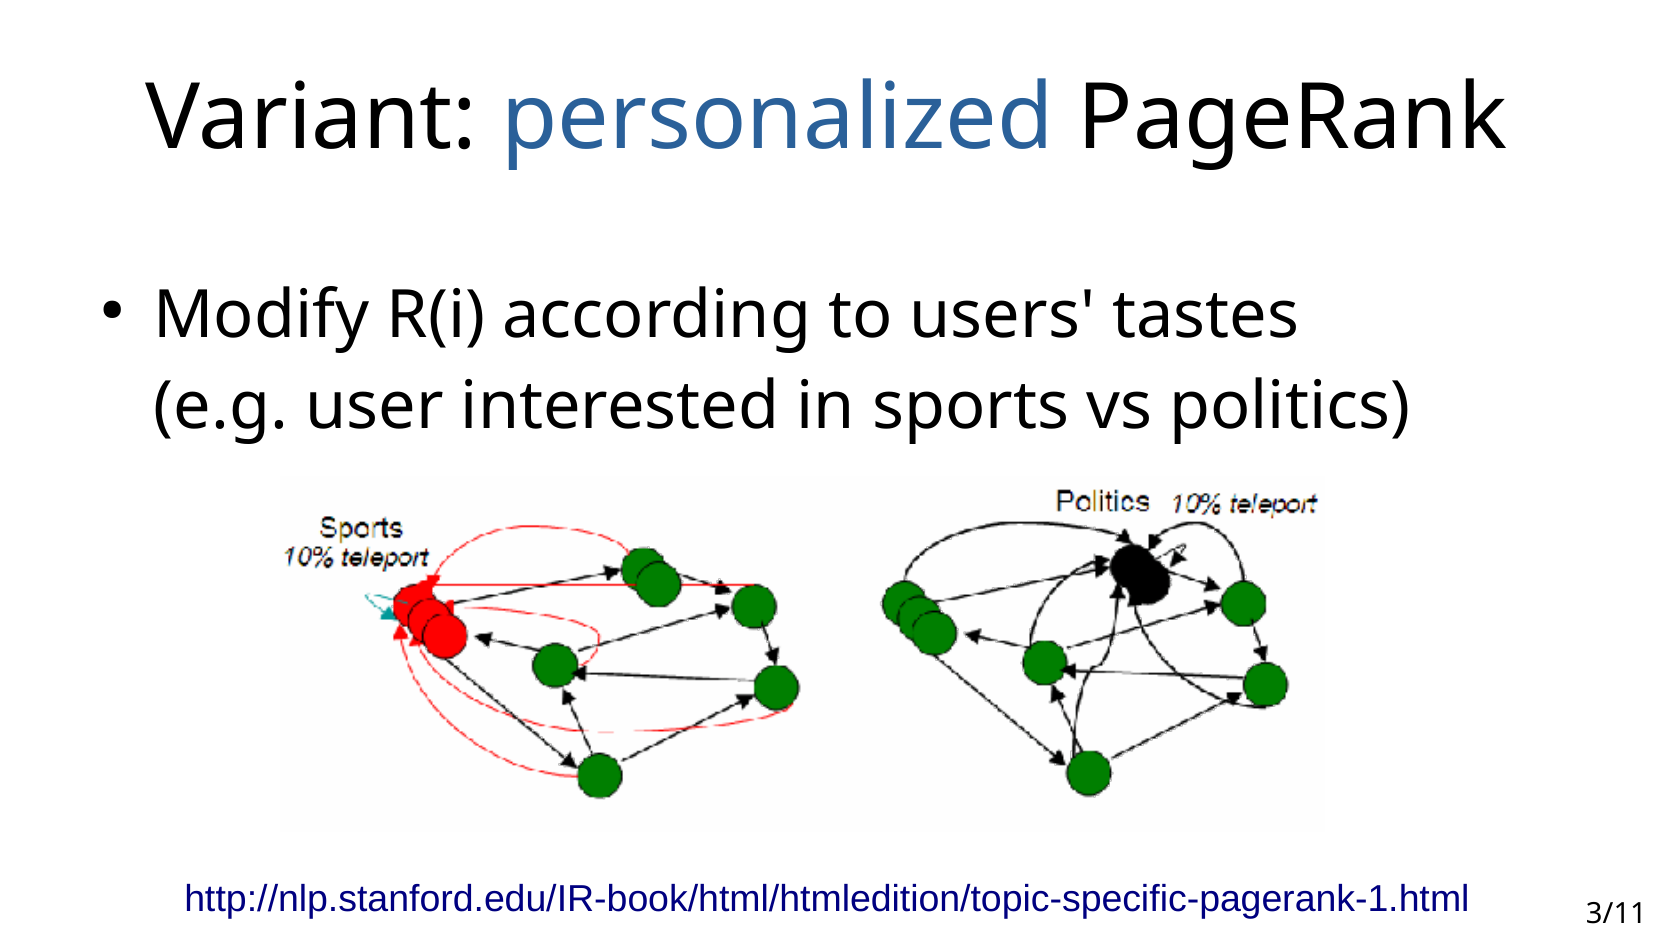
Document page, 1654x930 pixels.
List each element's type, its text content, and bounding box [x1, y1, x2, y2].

title Variant: personalized PageRank [82, 1, 1571, 225]
picture [280, 476, 1325, 832]
text_box http://nlp.stanford.edu/IR-book/html/htmledition/topic-specific-pagerank-1.html [169, 870, 1486, 927]
list Modify R(i) according to users' tastes (e.g. user interested in sports vs politics) [82, 266, 1571, 450]
